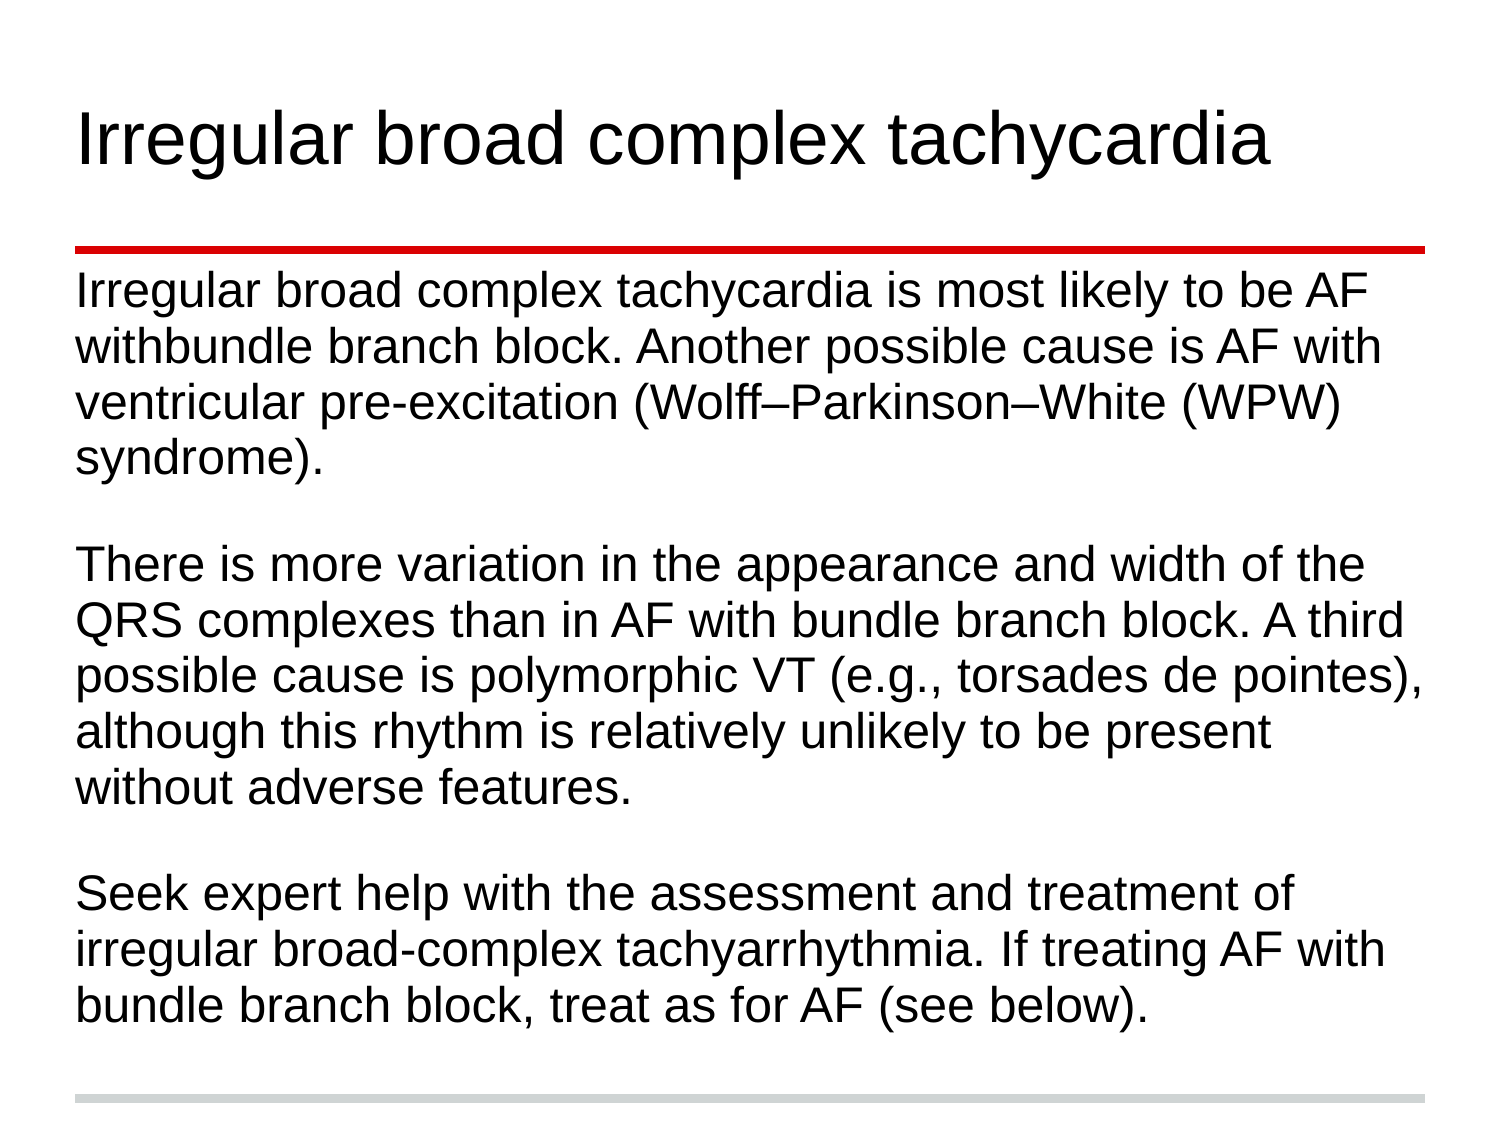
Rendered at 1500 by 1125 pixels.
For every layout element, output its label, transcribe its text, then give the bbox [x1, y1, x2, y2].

list Irregular broad complex tachycardia is most likely to be AF withbundle branch block. Another possible cause is AF with ventricular pre-excitation (Wolff–Parkinson–White (WPW) syndrome). There is more variation in the appearance and width of the QRS complexes than in AF with bundle branch block. A third possible cause is polymorphic VT (e.g., torsades de pointes), although this rhythm is relatively unlikely to be present without adverse features. Seek expert help with the assessment and treatment of irregular broad-complex tachyarrhythmia. If treating AF with bundle branch block, treat as for AF (see below). [75, 262, 1425, 1078]
title Irregular broad complex tachycardia [75, 45, 1425, 233]
